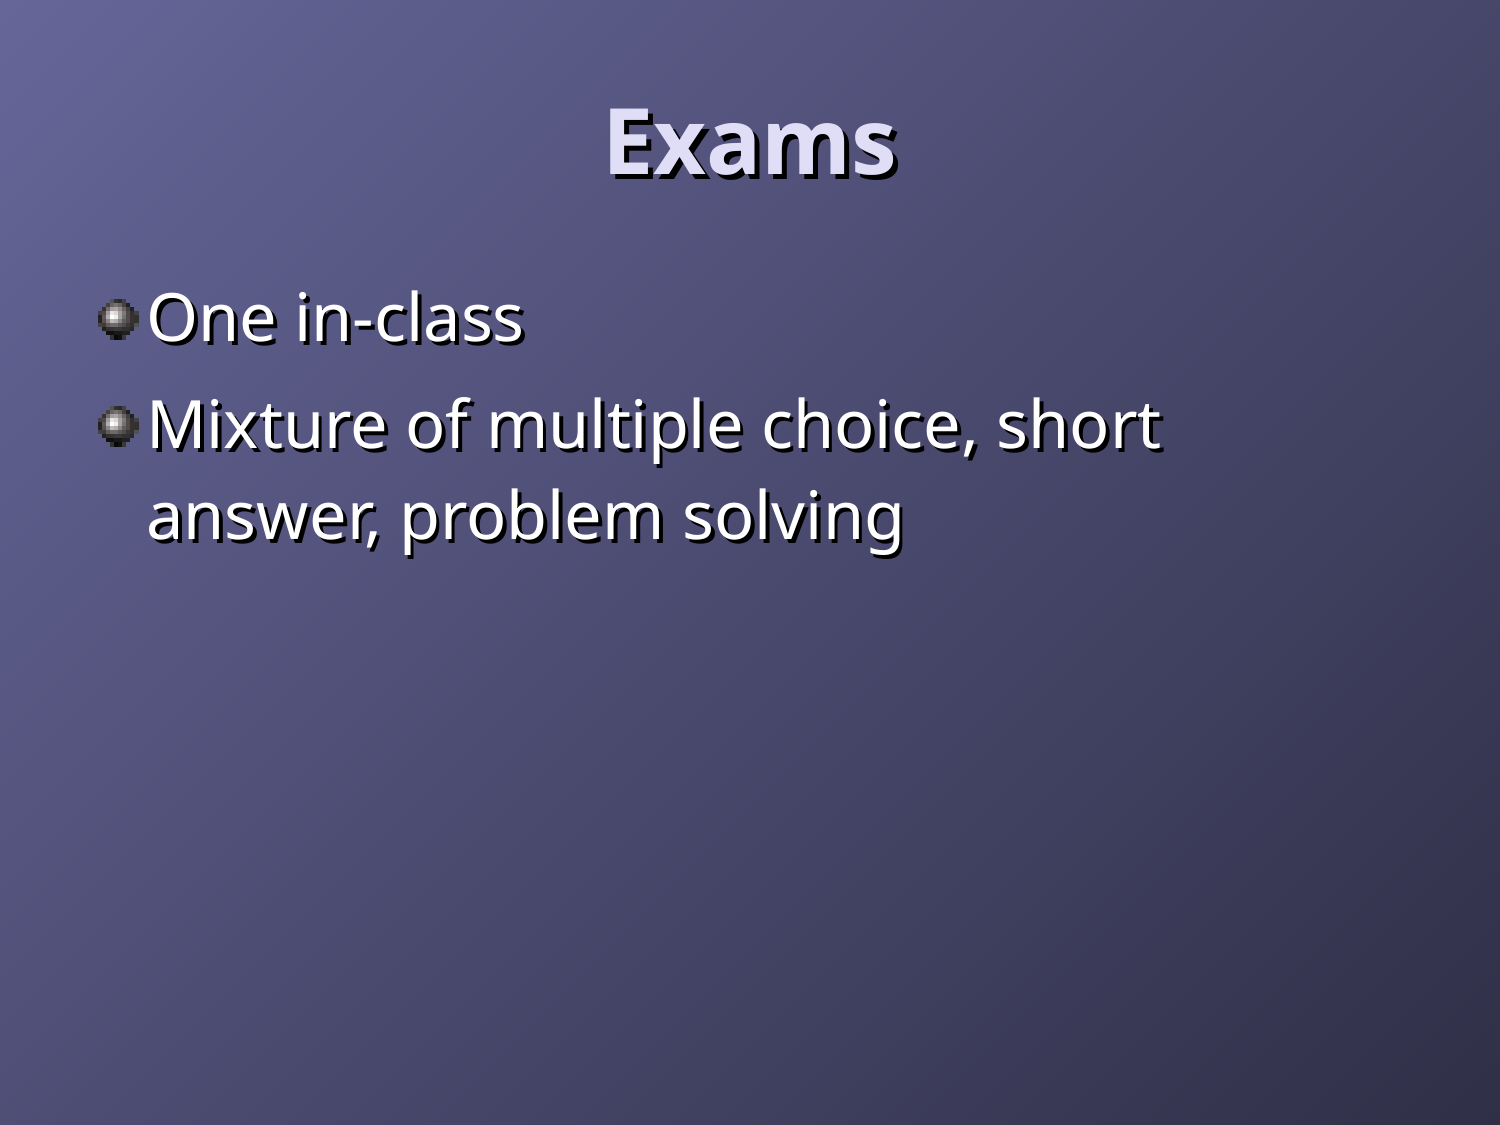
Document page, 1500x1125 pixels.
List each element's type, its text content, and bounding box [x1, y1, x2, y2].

title Exams [75, 45, 1426, 233]
list One in-class Mixture of multiple choice, short answer, problem solving [75, 262, 1426, 1007]
